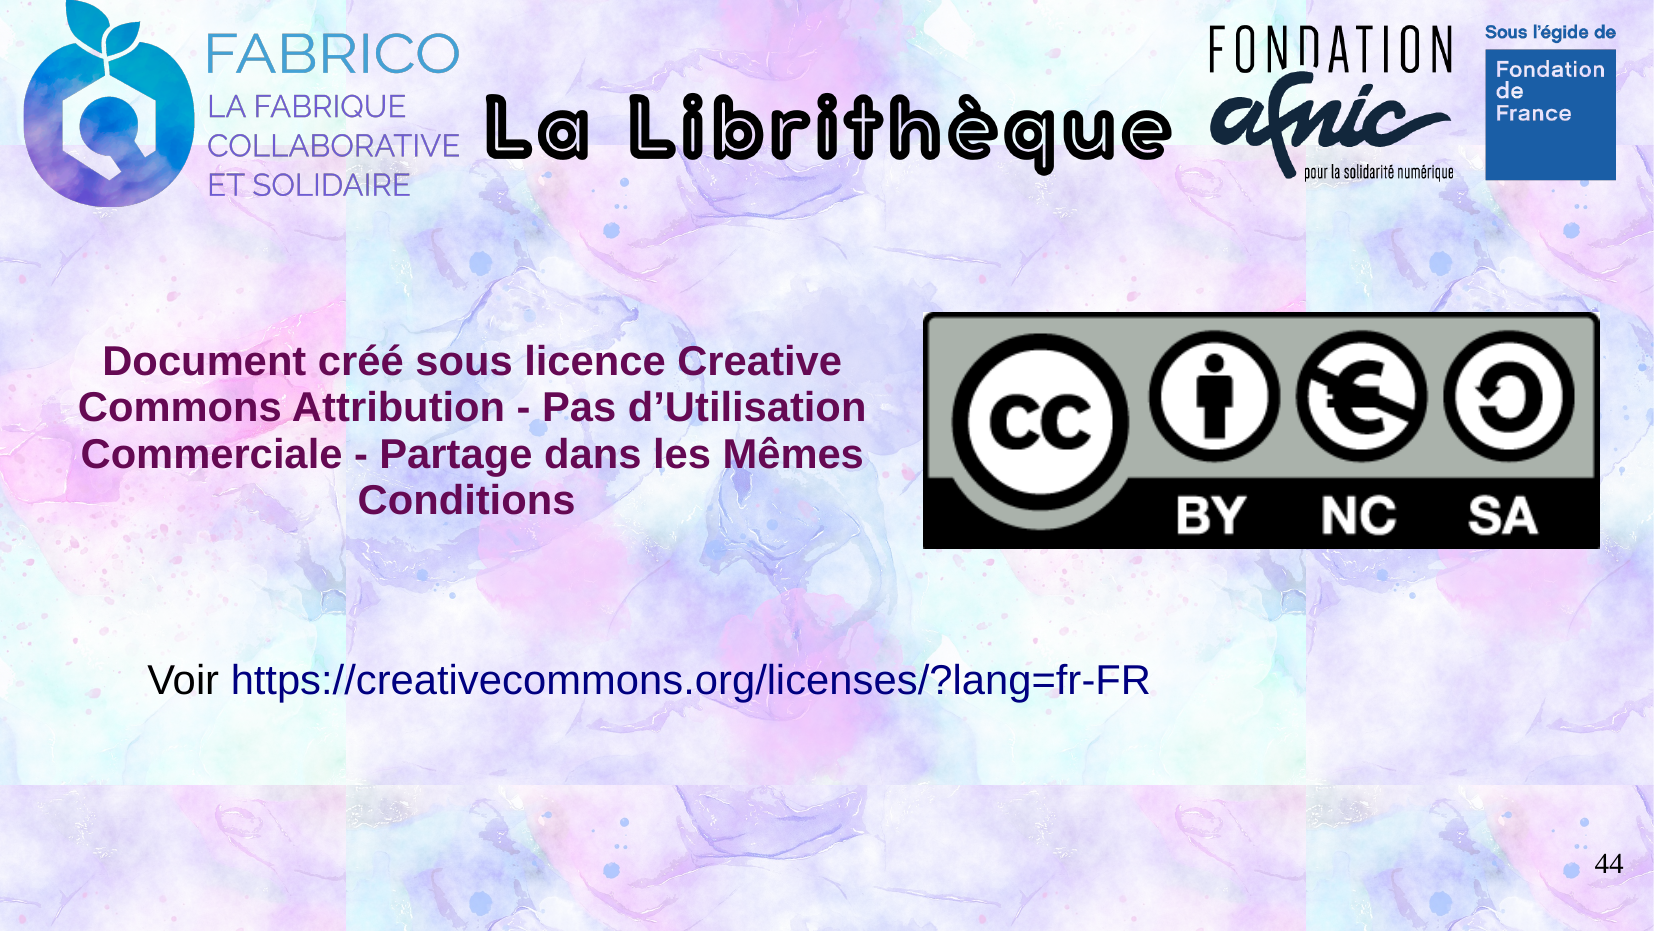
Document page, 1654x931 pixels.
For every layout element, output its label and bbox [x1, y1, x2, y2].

picture [23, 0, 1653, 549]
